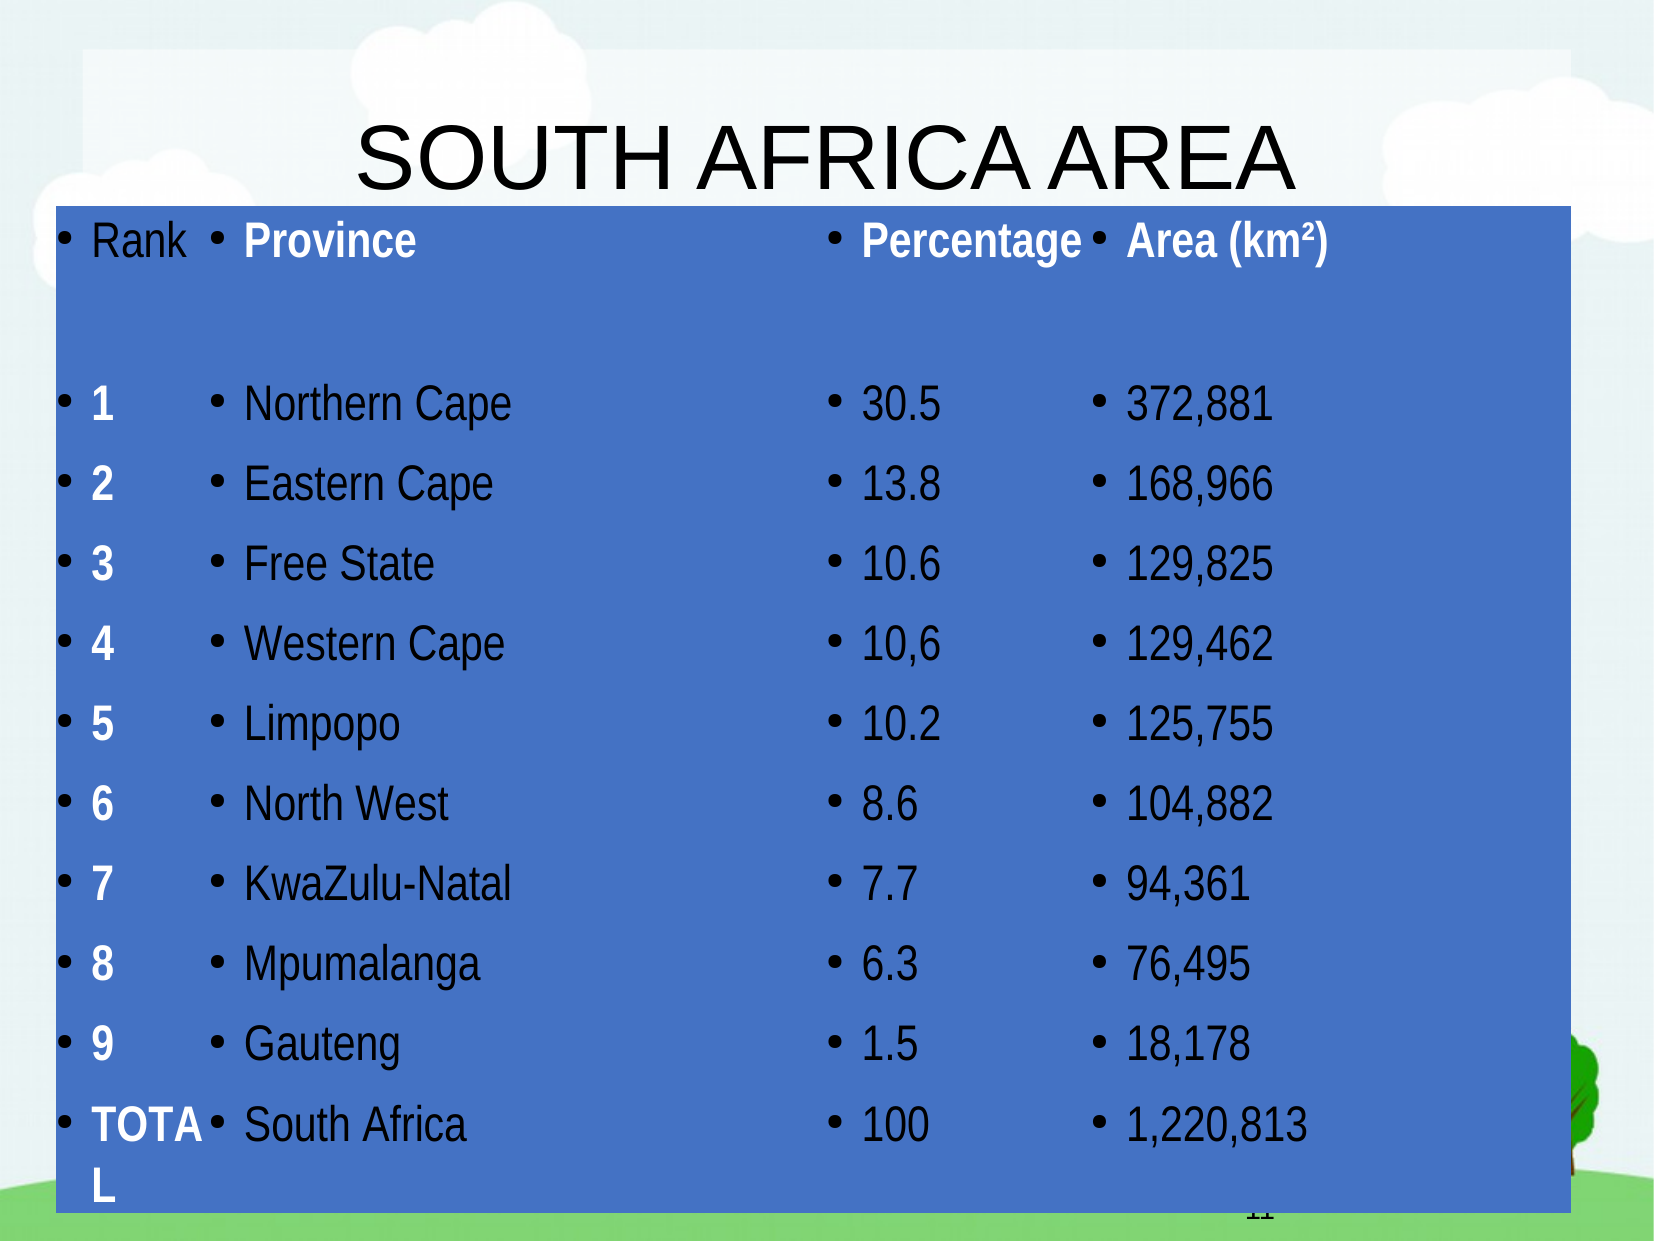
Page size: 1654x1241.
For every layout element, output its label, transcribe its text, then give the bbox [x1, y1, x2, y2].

title SOUTH AFRICA AREA [82, 49, 1571, 206]
table_cell 3 [56, 530, 208, 610]
table_cell 4 [56, 610, 208, 690]
table_cell TOTAL [56, 1090, 208, 1213]
table_cell 8 [56, 930, 208, 1010]
table_cell 129,825 [1091, 530, 1571, 610]
table_cell 372,881 [1091, 370, 1571, 450]
table_header Rank [56, 206, 208, 370]
table_cell South Africa [208, 1090, 826, 1213]
table_cell 10.2 [826, 690, 1091, 770]
table_cell 100 [826, 1090, 1091, 1213]
text_box [1244, 1190, 1630, 1241]
table_cell 2 [56, 450, 208, 530]
table_cell Northern Cape [208, 370, 826, 450]
table_cell 168,966 [1091, 450, 1571, 530]
table_cell 18,178 [1091, 1010, 1571, 1090]
table_cell 1.5 [826, 1010, 1091, 1090]
table_cell 13.8 [826, 450, 1091, 530]
table_cell Limpopo [208, 690, 826, 770]
table_cell Gauteng [208, 1010, 826, 1090]
table_cell Mpumalanga [208, 930, 826, 1010]
table_header Area (km²) [1091, 206, 1571, 370]
table_cell KwaZulu-Natal [208, 850, 826, 930]
table_cell Western Cape [208, 610, 826, 690]
table_cell Eastern Cape [208, 450, 826, 530]
table_cell 6 [56, 770, 208, 850]
table_cell 5 [56, 690, 208, 770]
table_cell North West [208, 770, 826, 850]
table_cell 10.6 [826, 530, 1091, 610]
table_cell 104,882 [1091, 770, 1571, 850]
table_cell 129,462 [1091, 610, 1571, 690]
table_cell 8.6 [826, 770, 1091, 850]
table_cell 76,495 [1091, 930, 1571, 1010]
table_cell 125,755 [1091, 690, 1571, 770]
table_cell Free State [208, 530, 826, 610]
table_cell 10,6 [826, 610, 1091, 690]
table_cell 9 [56, 1010, 208, 1090]
table_cell 94,361 [1091, 850, 1571, 930]
table_cell 6.3 [826, 930, 1091, 1010]
table_cell 1,220,813 [1091, 1090, 1571, 1213]
table_header Province [208, 206, 826, 370]
table_cell 1 [56, 370, 208, 450]
table_cell 30.5 [826, 370, 1091, 450]
table_cell 7.7 [826, 850, 1091, 930]
table_cell 7 [56, 850, 208, 930]
table_header Percentage [826, 206, 1091, 370]
